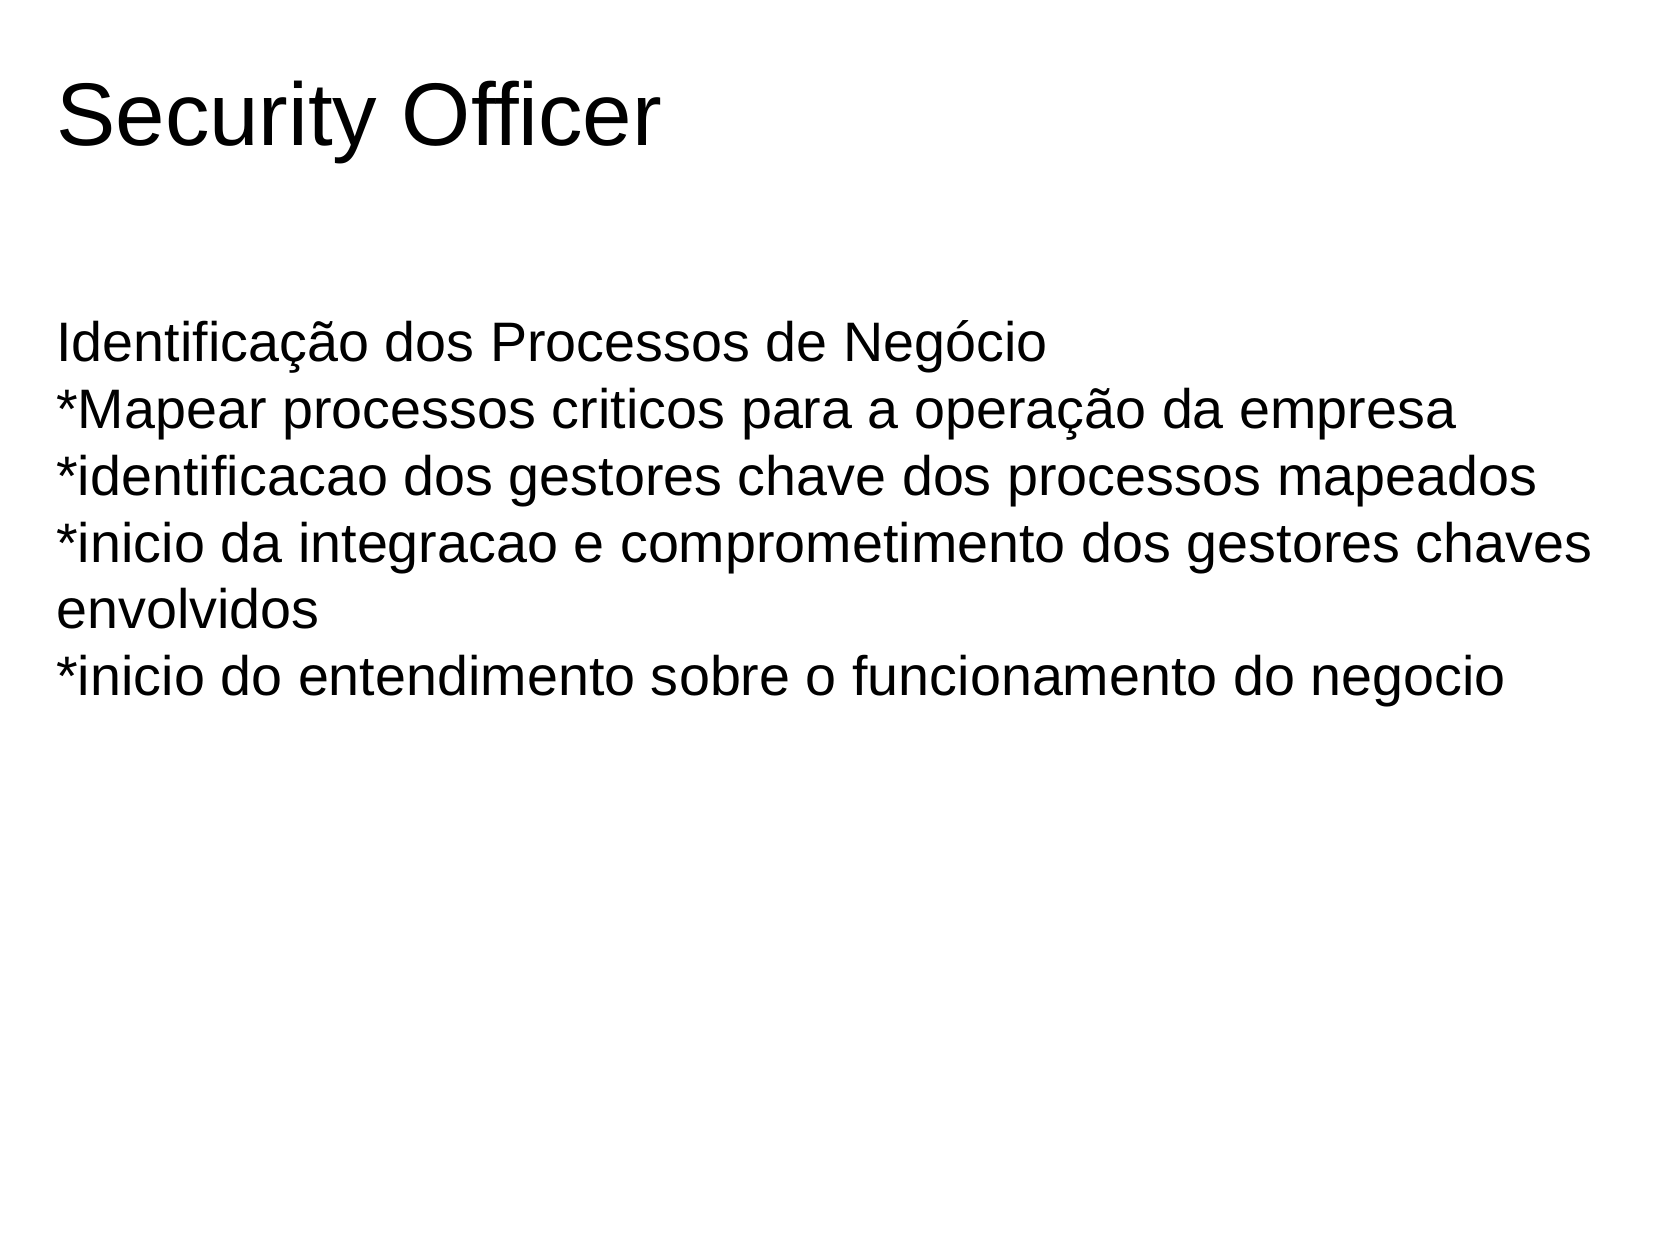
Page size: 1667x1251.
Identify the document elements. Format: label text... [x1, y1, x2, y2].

title Security Officer [50, 50, 1629, 214]
list Identificação dos Processos de Negócio *Mapear processos criticos para a operação da empresa *identificacao dos gestores chave dos processos mapeados *inicio da integracao e comprometimento dos gestores chaves envolvidos *inicio do entendimento sobre o funcionamento do negocio [50, 300, 1630, 1213]
